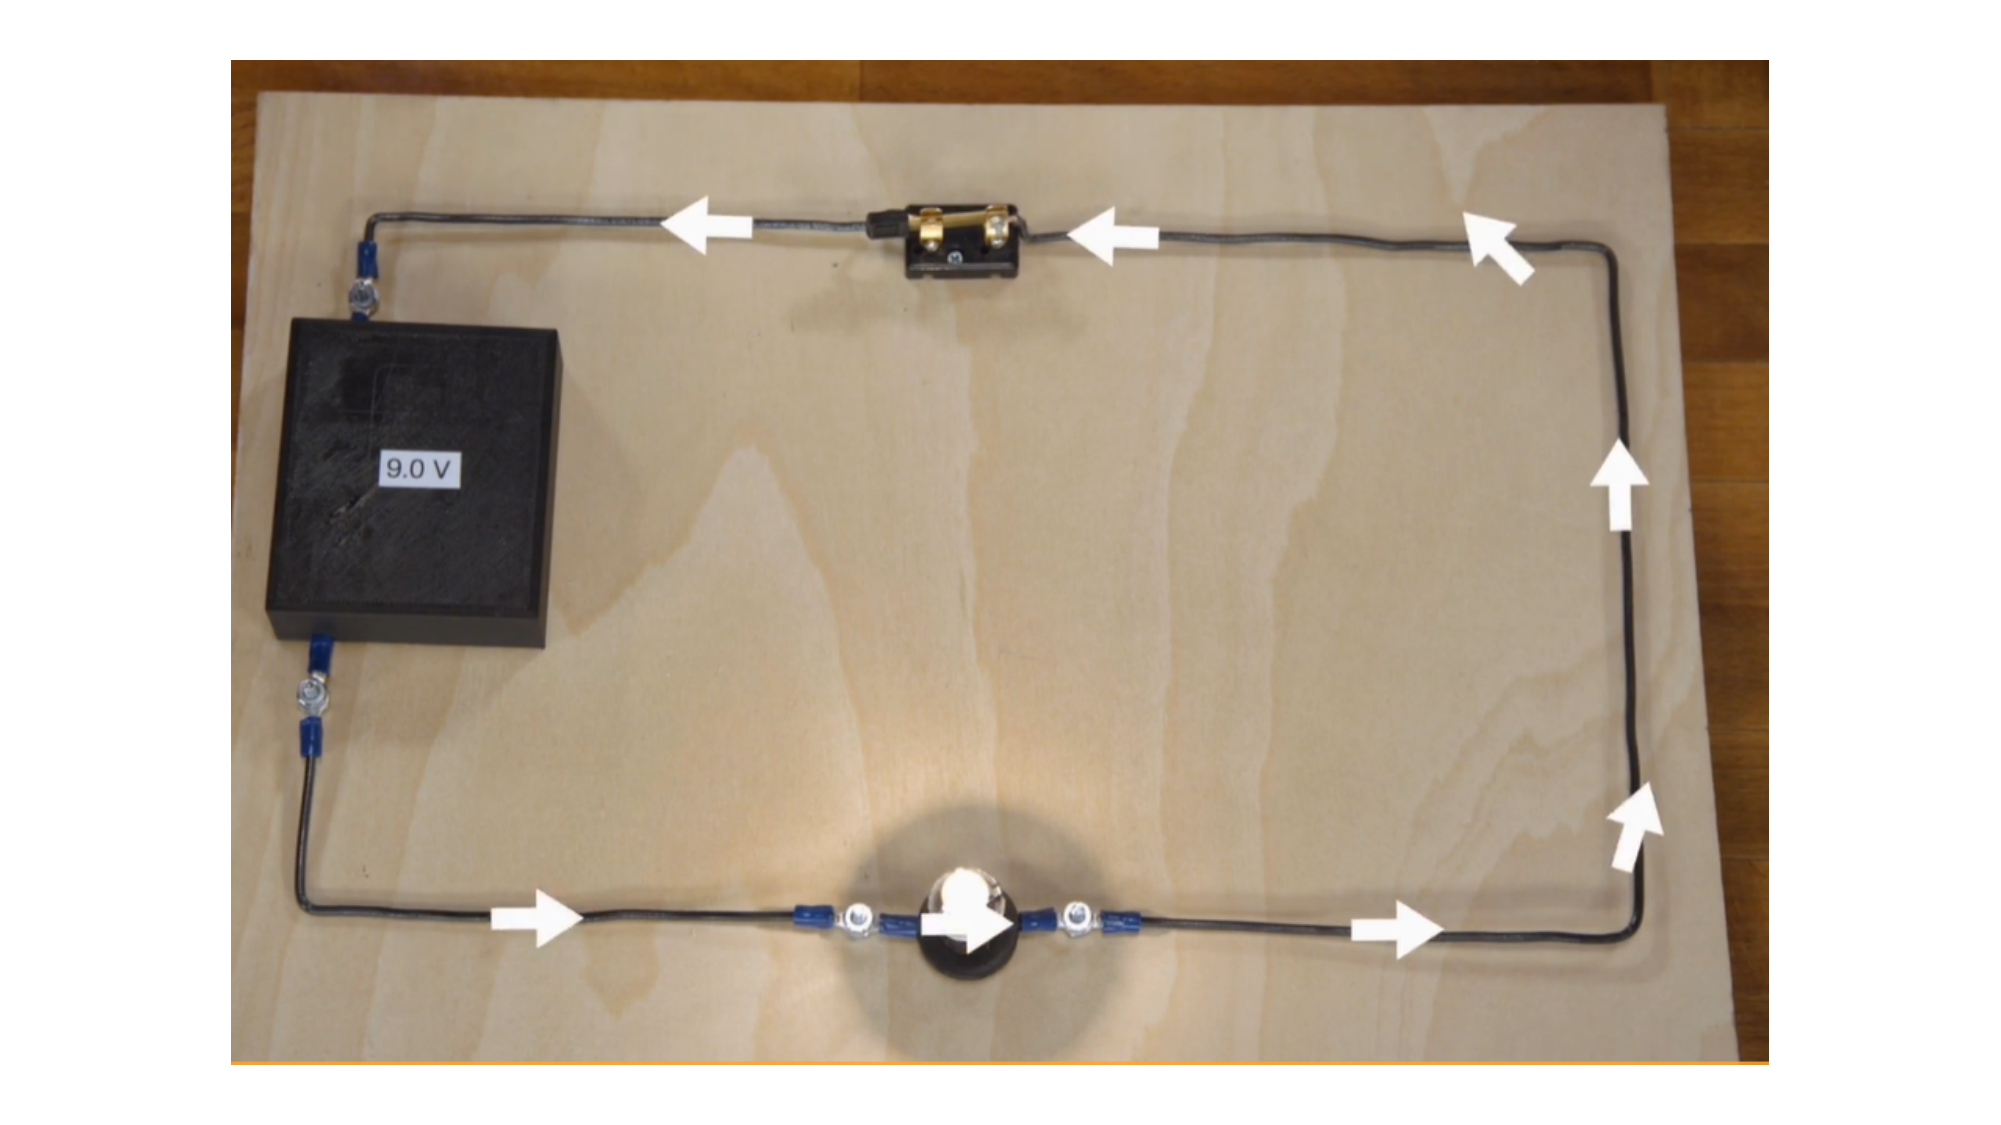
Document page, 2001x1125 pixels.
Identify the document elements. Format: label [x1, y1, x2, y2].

picture [231, 60, 1769, 1065]
